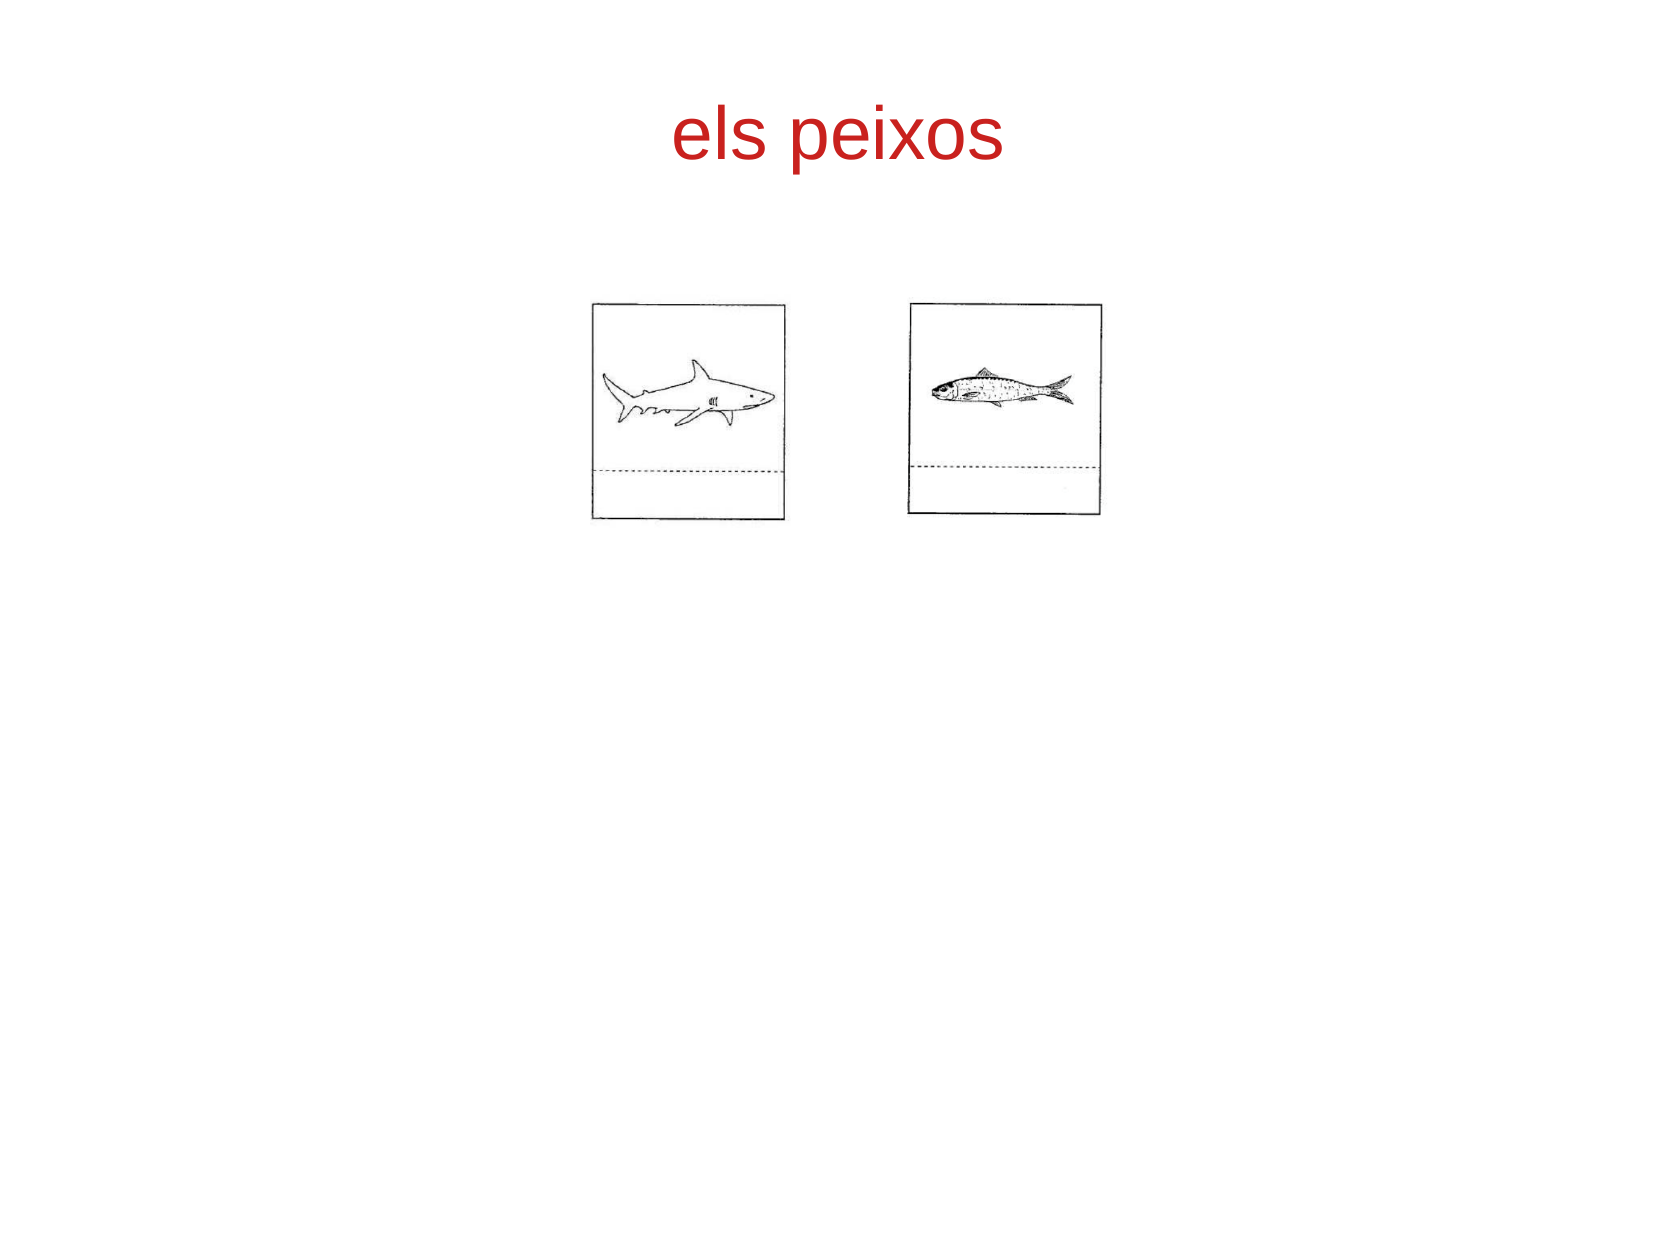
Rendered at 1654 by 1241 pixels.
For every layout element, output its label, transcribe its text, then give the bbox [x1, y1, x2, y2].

text_box els peixos [389, 58, 1288, 201]
picture [898, 291, 1111, 532]
picture [581, 291, 794, 532]
